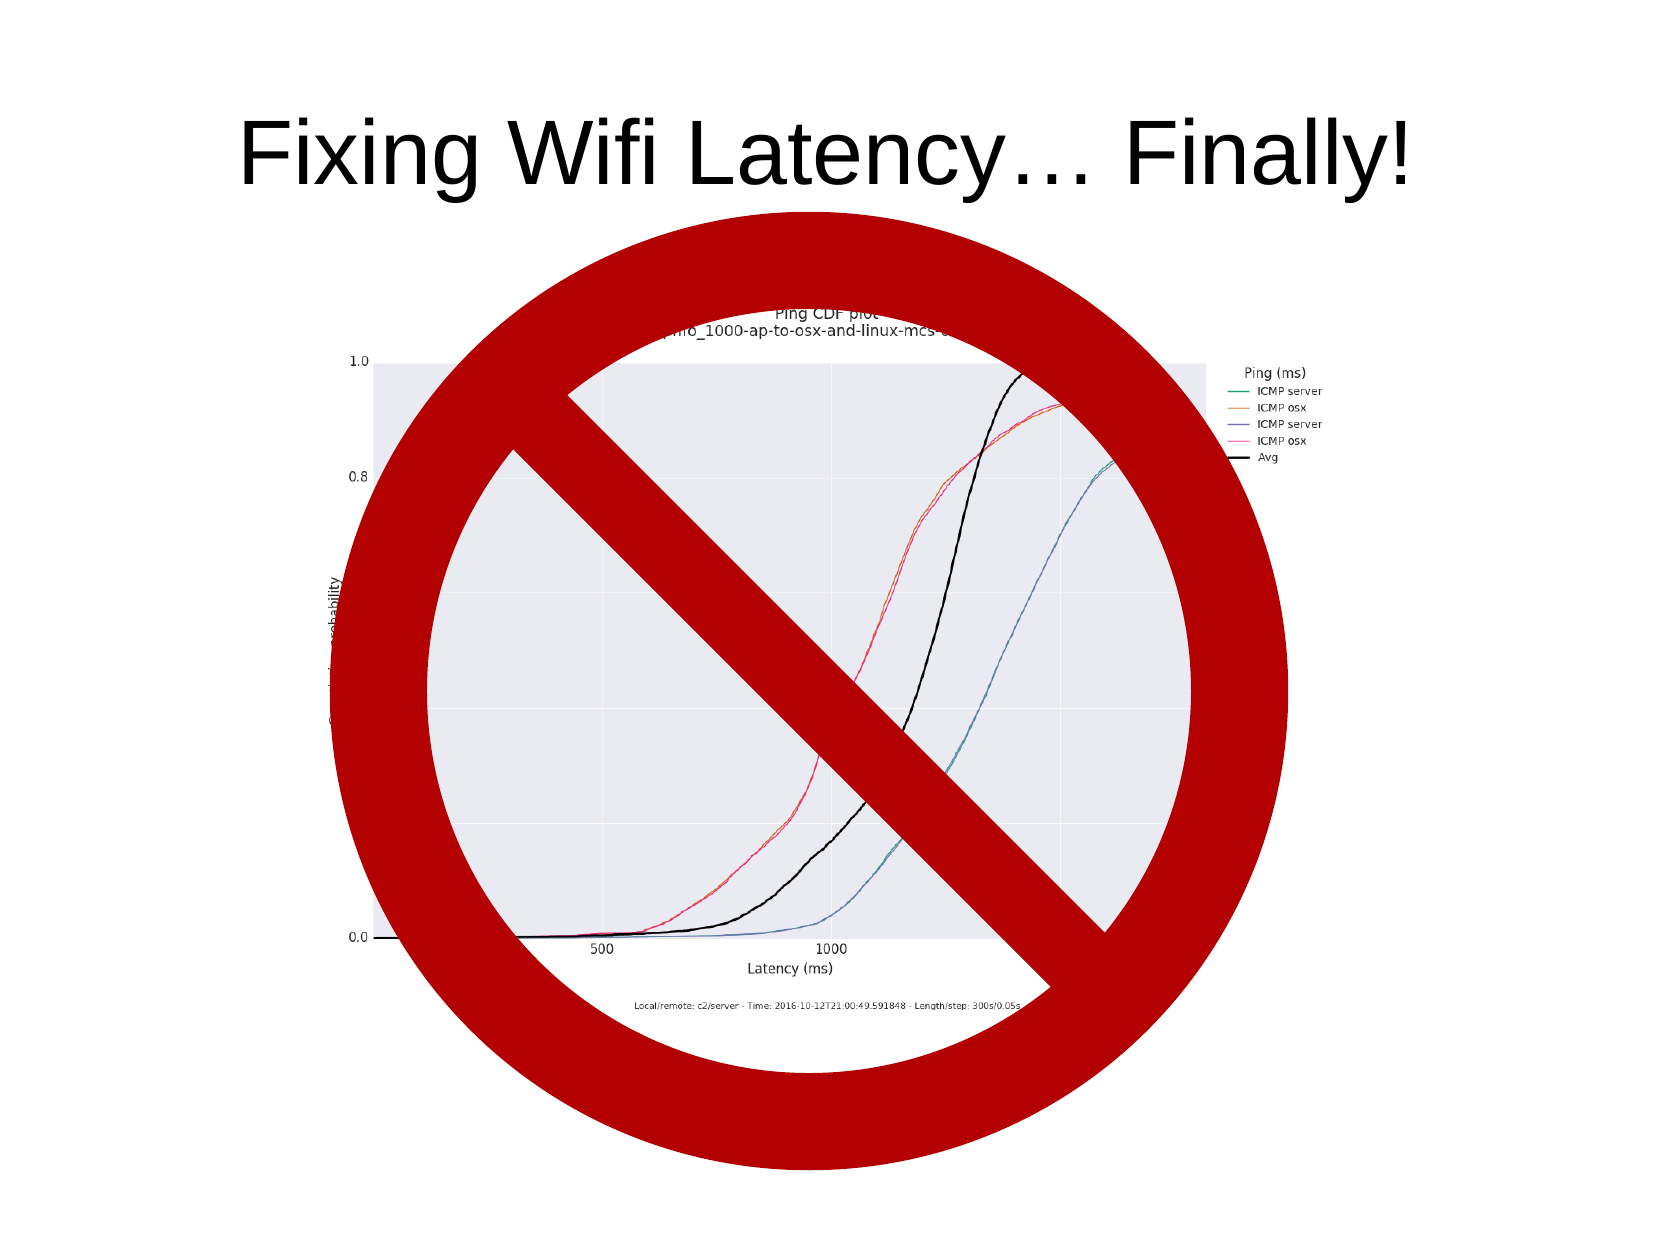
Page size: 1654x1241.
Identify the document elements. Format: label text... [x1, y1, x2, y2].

picture [222, 210, 1431, 1173]
title Fixing Wifi Latency… Finally! [82, 49, 1571, 257]
